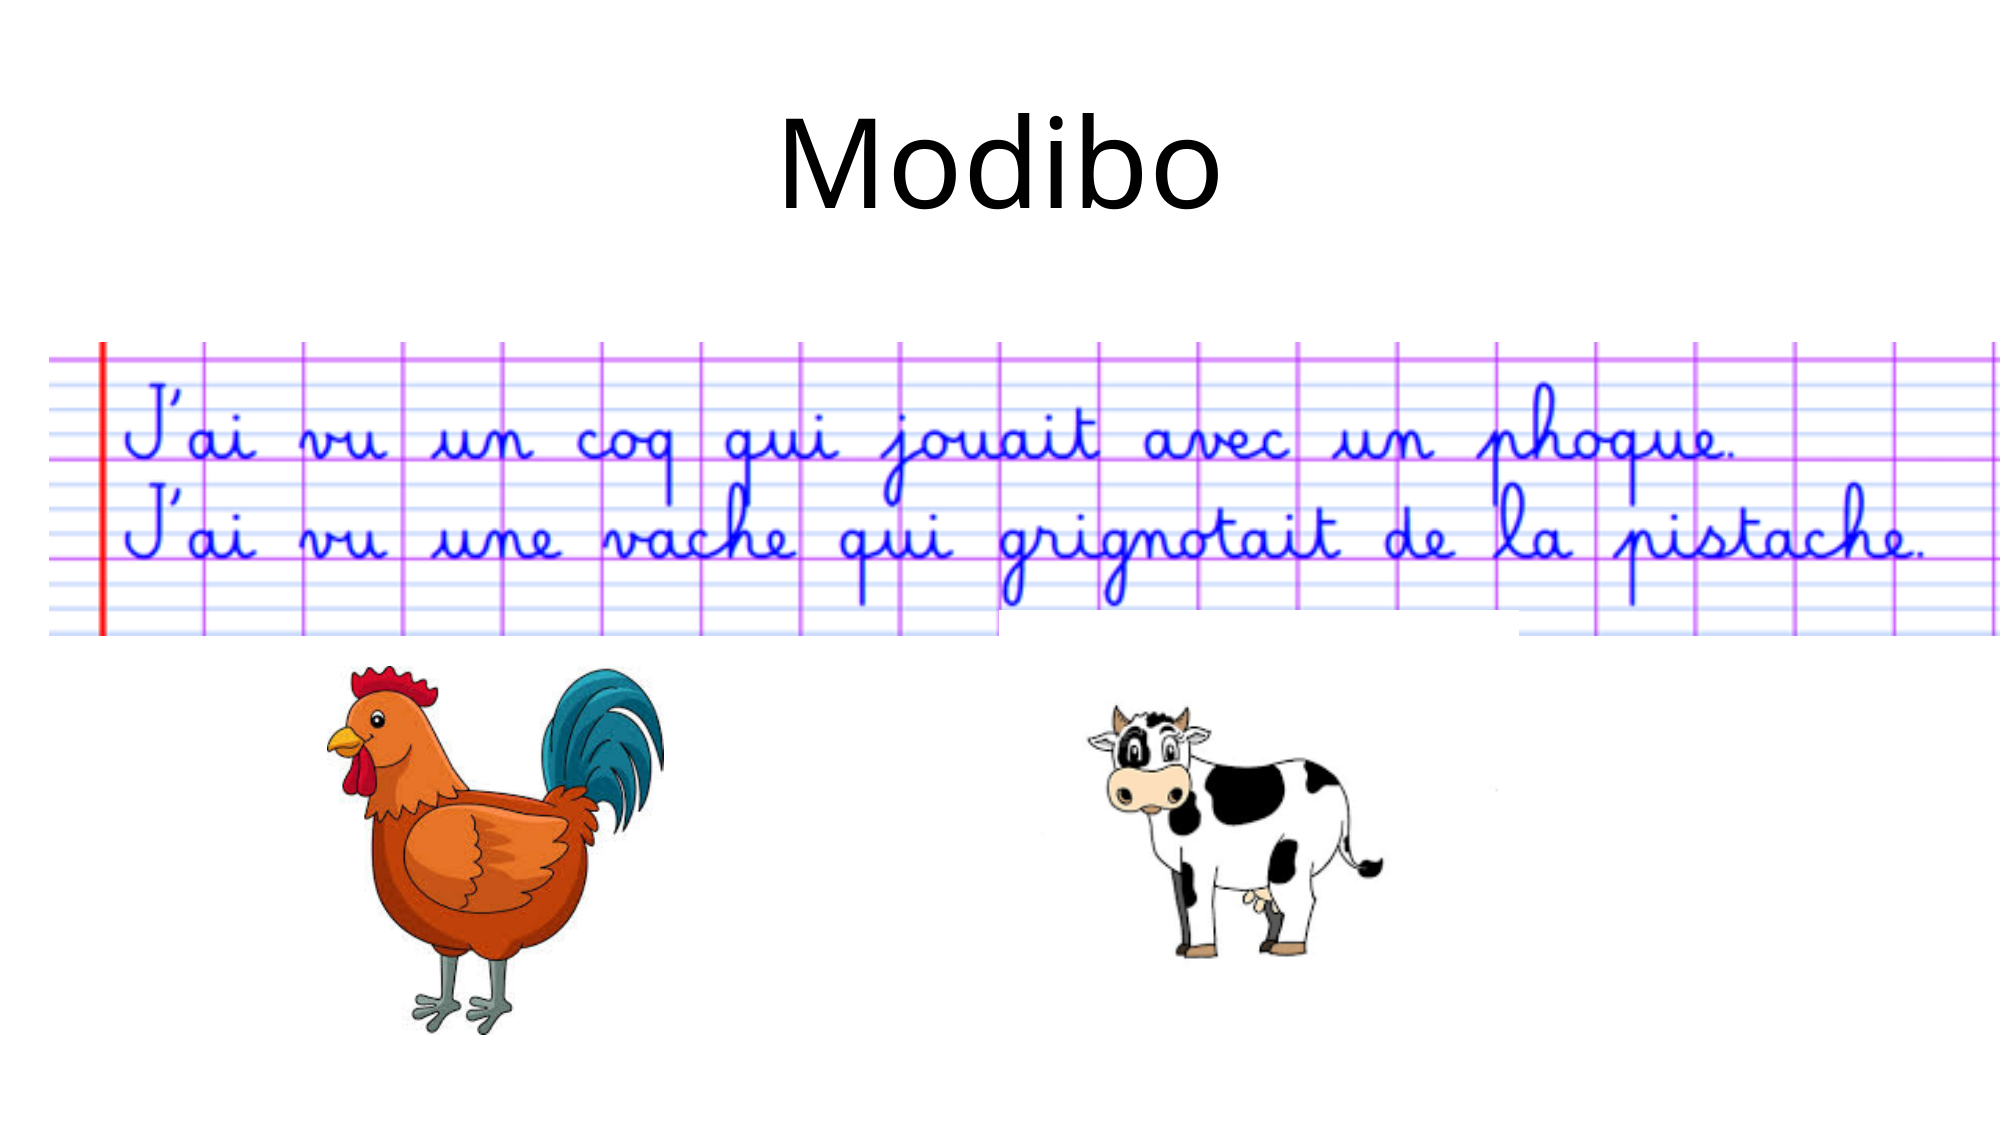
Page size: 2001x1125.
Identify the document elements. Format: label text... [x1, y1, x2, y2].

picture [49, 342, 2000, 1032]
title Modibo [137, 59, 1863, 278]
picture [327, 666, 664, 1035]
